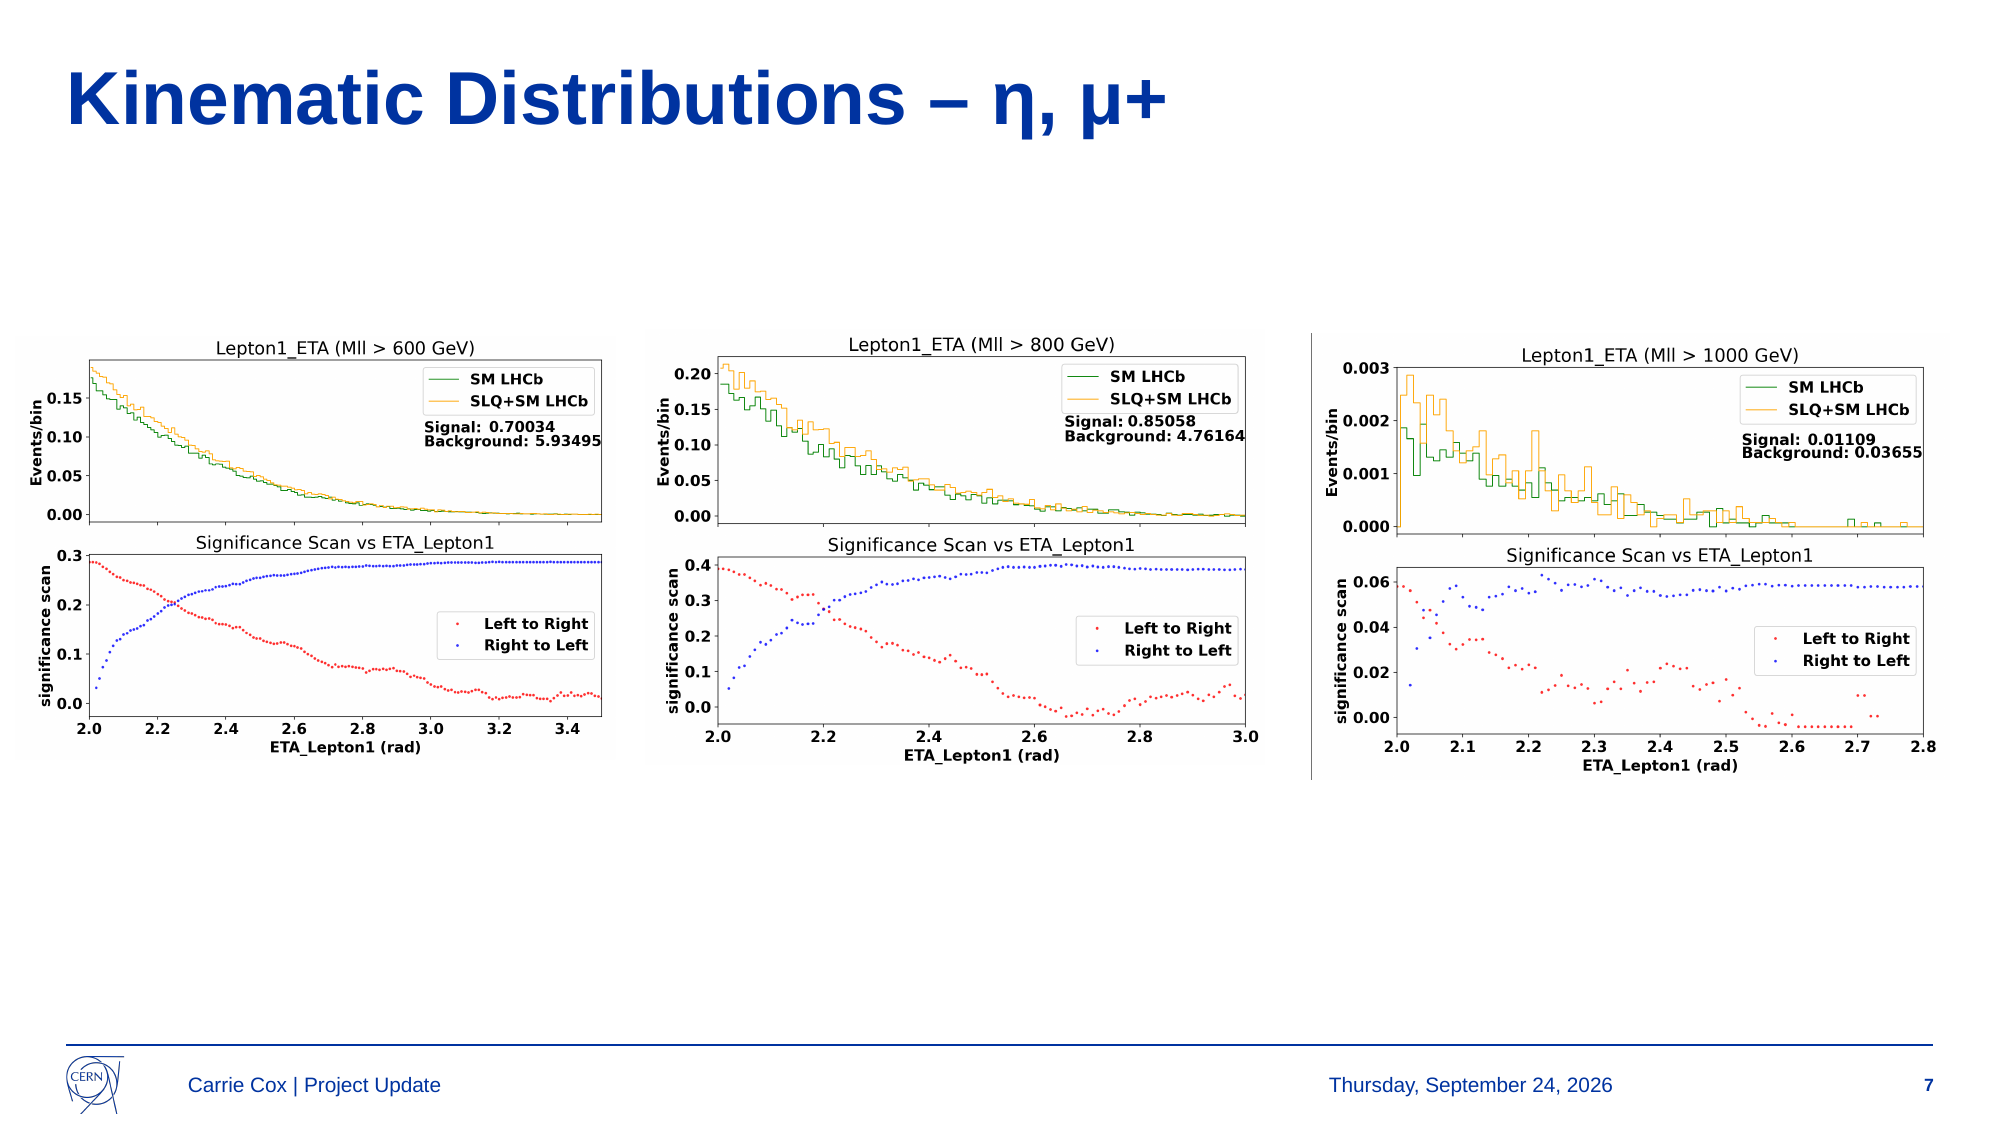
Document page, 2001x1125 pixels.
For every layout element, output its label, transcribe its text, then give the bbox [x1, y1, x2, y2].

picture [15, 336, 616, 760]
footer Carrie Cox | Project Update [187, 1053, 1302, 1114]
picture [1305, 333, 1951, 781]
title Kinematic Distributions – η, μ+ [66, 59, 1934, 238]
slide_number Friday, July 28, 2023 [1329, 1053, 1621, 1114]
picture [645, 329, 1265, 766]
slide_number <number> [1822, 1053, 1934, 1114]
